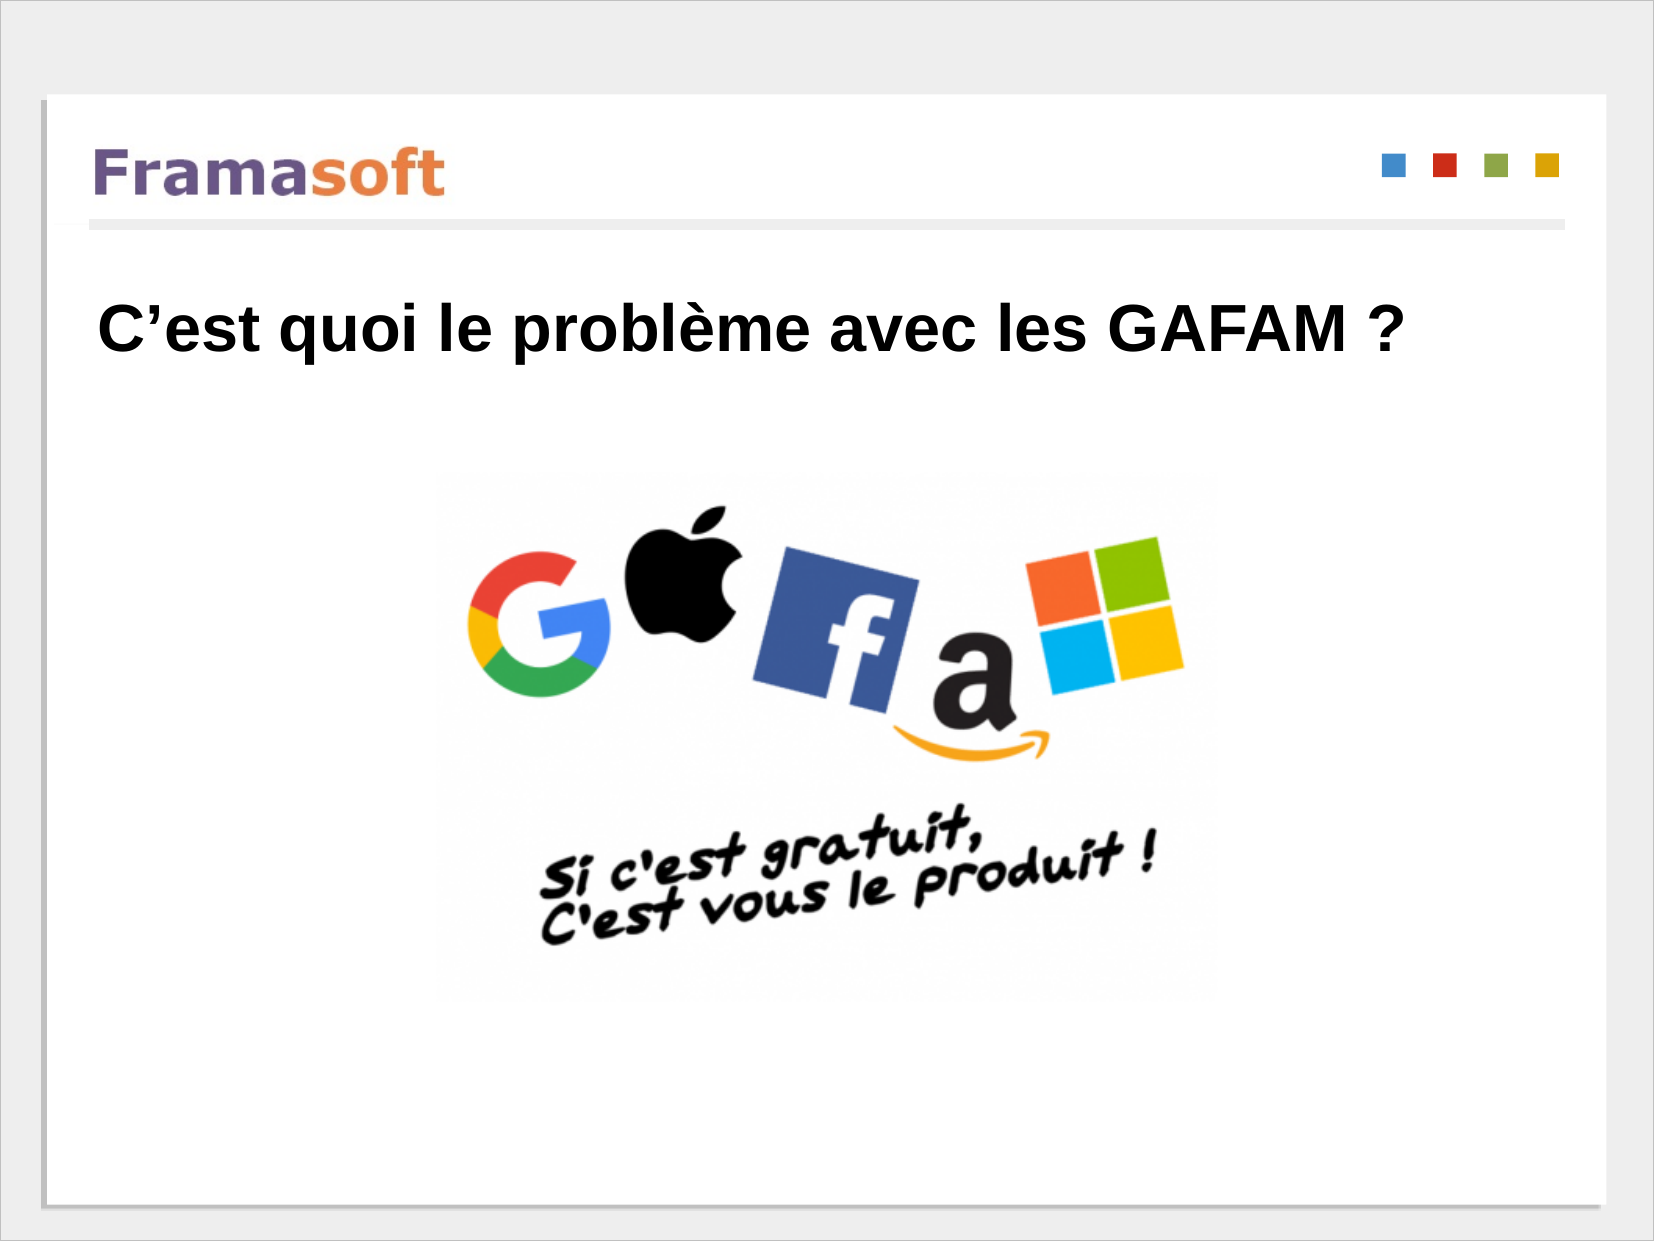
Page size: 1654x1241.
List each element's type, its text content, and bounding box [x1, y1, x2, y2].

text_box [0, 0, 1654, 1241]
text_box C’est quoi le problème avec les GAFAM ? [82, 283, 1501, 374]
picture [436, 472, 1218, 1003]
picture [54, 104, 508, 225]
